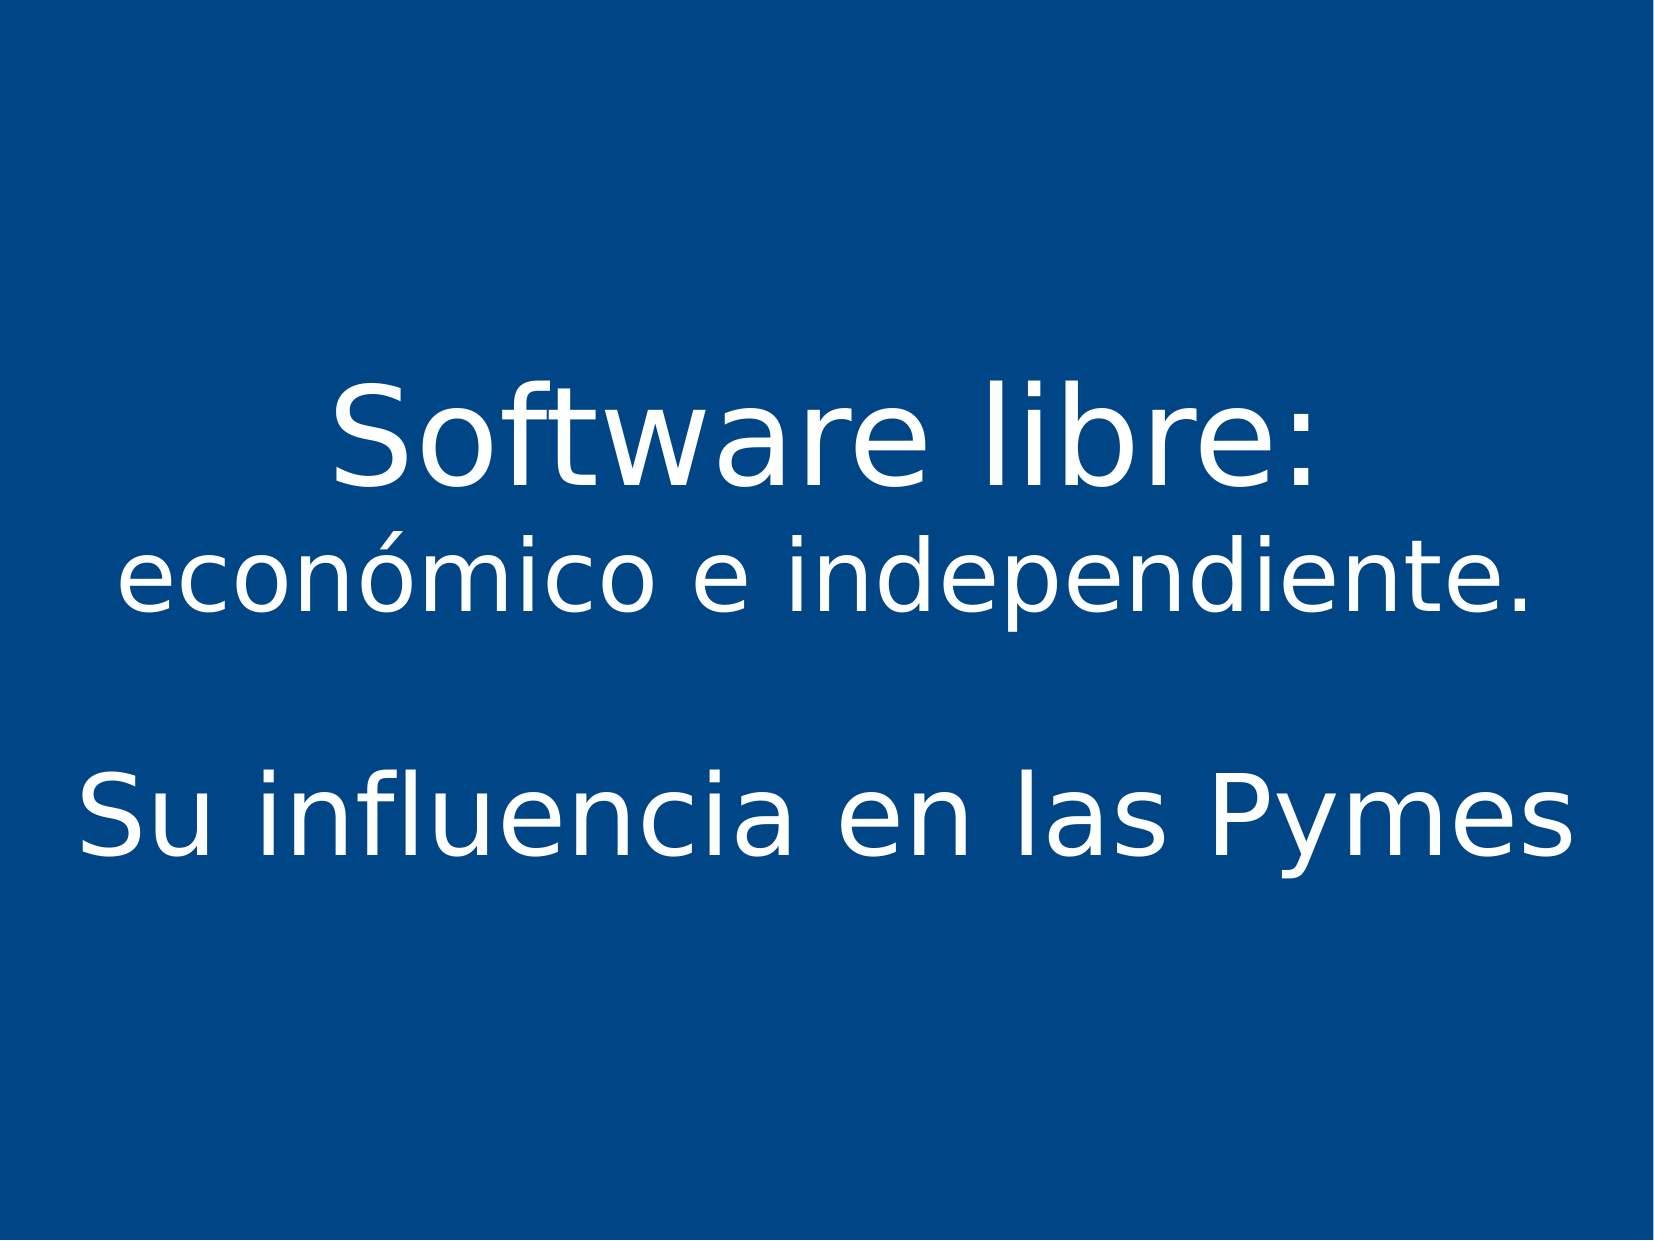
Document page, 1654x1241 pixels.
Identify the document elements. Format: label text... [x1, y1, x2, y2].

subtitle Software libre: económico e independiente. Su influencia en las Pymes [59, 59, 1595, 1182]
